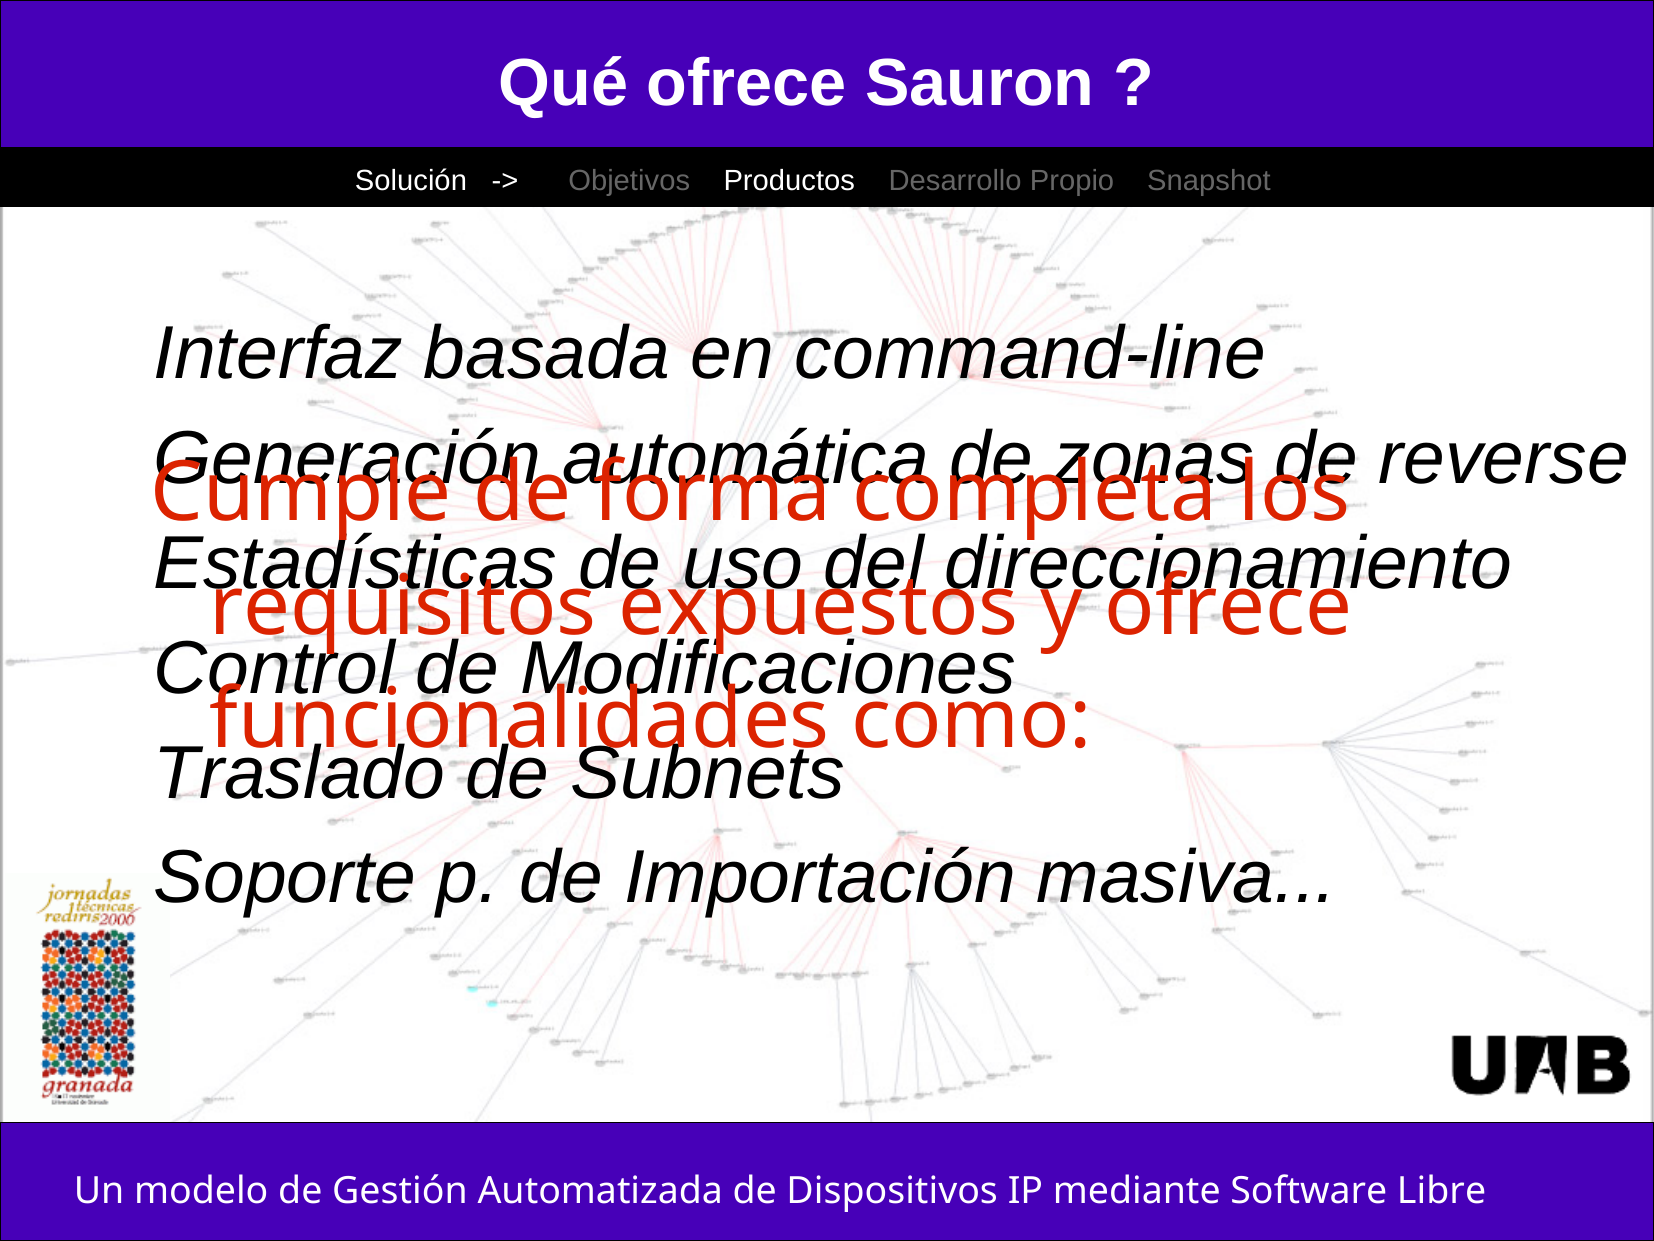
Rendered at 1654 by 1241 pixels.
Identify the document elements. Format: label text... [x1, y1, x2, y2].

text_box Cumple de forma completa los requisitos expuestos y ofrece funcionalidades como: [147, 424, 1447, 743]
title Qué ofrece Sauron ? [0, 11, 1654, 76]
title Solución -> Objetivos Productos Desarrollo Propio Snapshot [0, 76, 1654, 284]
list Interfaz basada en command-line Generación automática de zonas de reverse Estadísticas de uso del direccionamiento Control de Modificaciones Traslado de Subnets Soporte p. de Importación masiva... [141, 289, 1654, 1004]
picture [0, 284, 1654, 1122]
